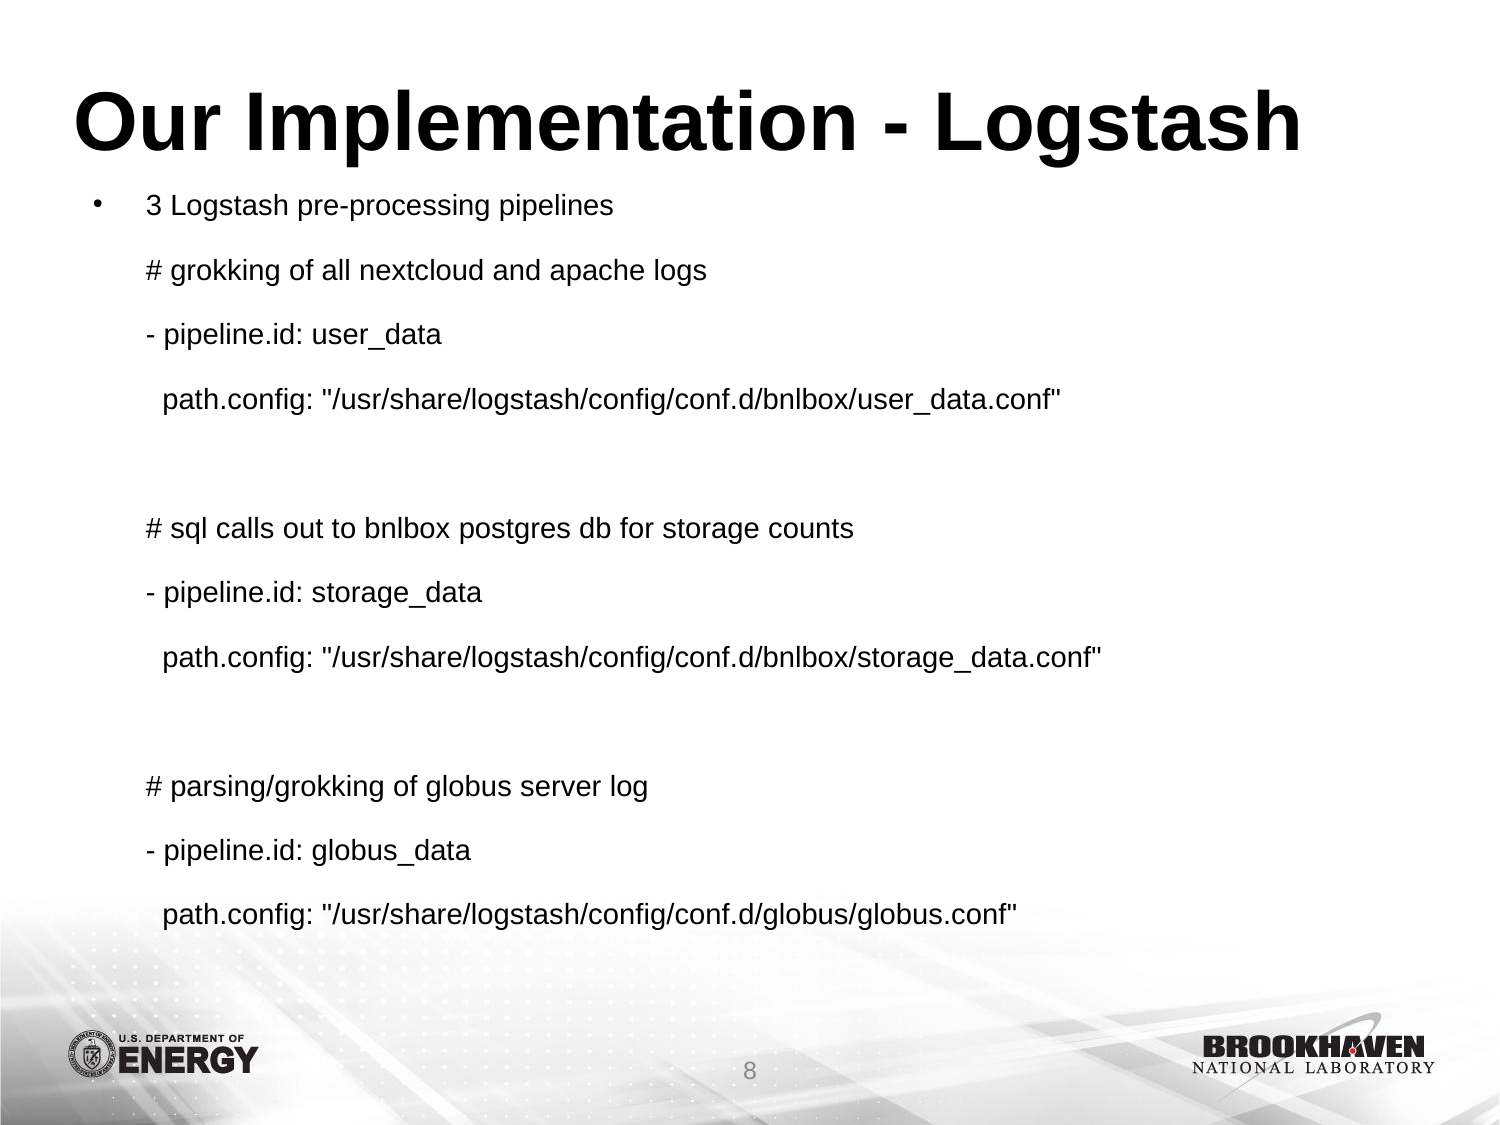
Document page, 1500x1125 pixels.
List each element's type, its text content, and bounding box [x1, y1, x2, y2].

title Our Implementation - Logstash [58, 59, 1425, 220]
list 3 Logstash pre-processing pipelines # grokking of all nextcloud and apache logs - pipeline.id: user_data path.config: "/usr/share/logstash/config/conf.d/bnlbox/user_data.conf" # sql calls out to bnlbox postgres db for storage counts - pipeline.id: storage_data path.config: "/usr/share/logstash/config/conf.d/bnlbox/storage_data.conf" # parsing/grokking of globus server log - pipeline.id: globus_data path.config: "/usr/share/logstash/config/conf.d/globus/globus.conf" [60, 179, 1427, 944]
slide_number <number> [581, 1039, 919, 1100]
picture [0, 0, 1500, 1125]
